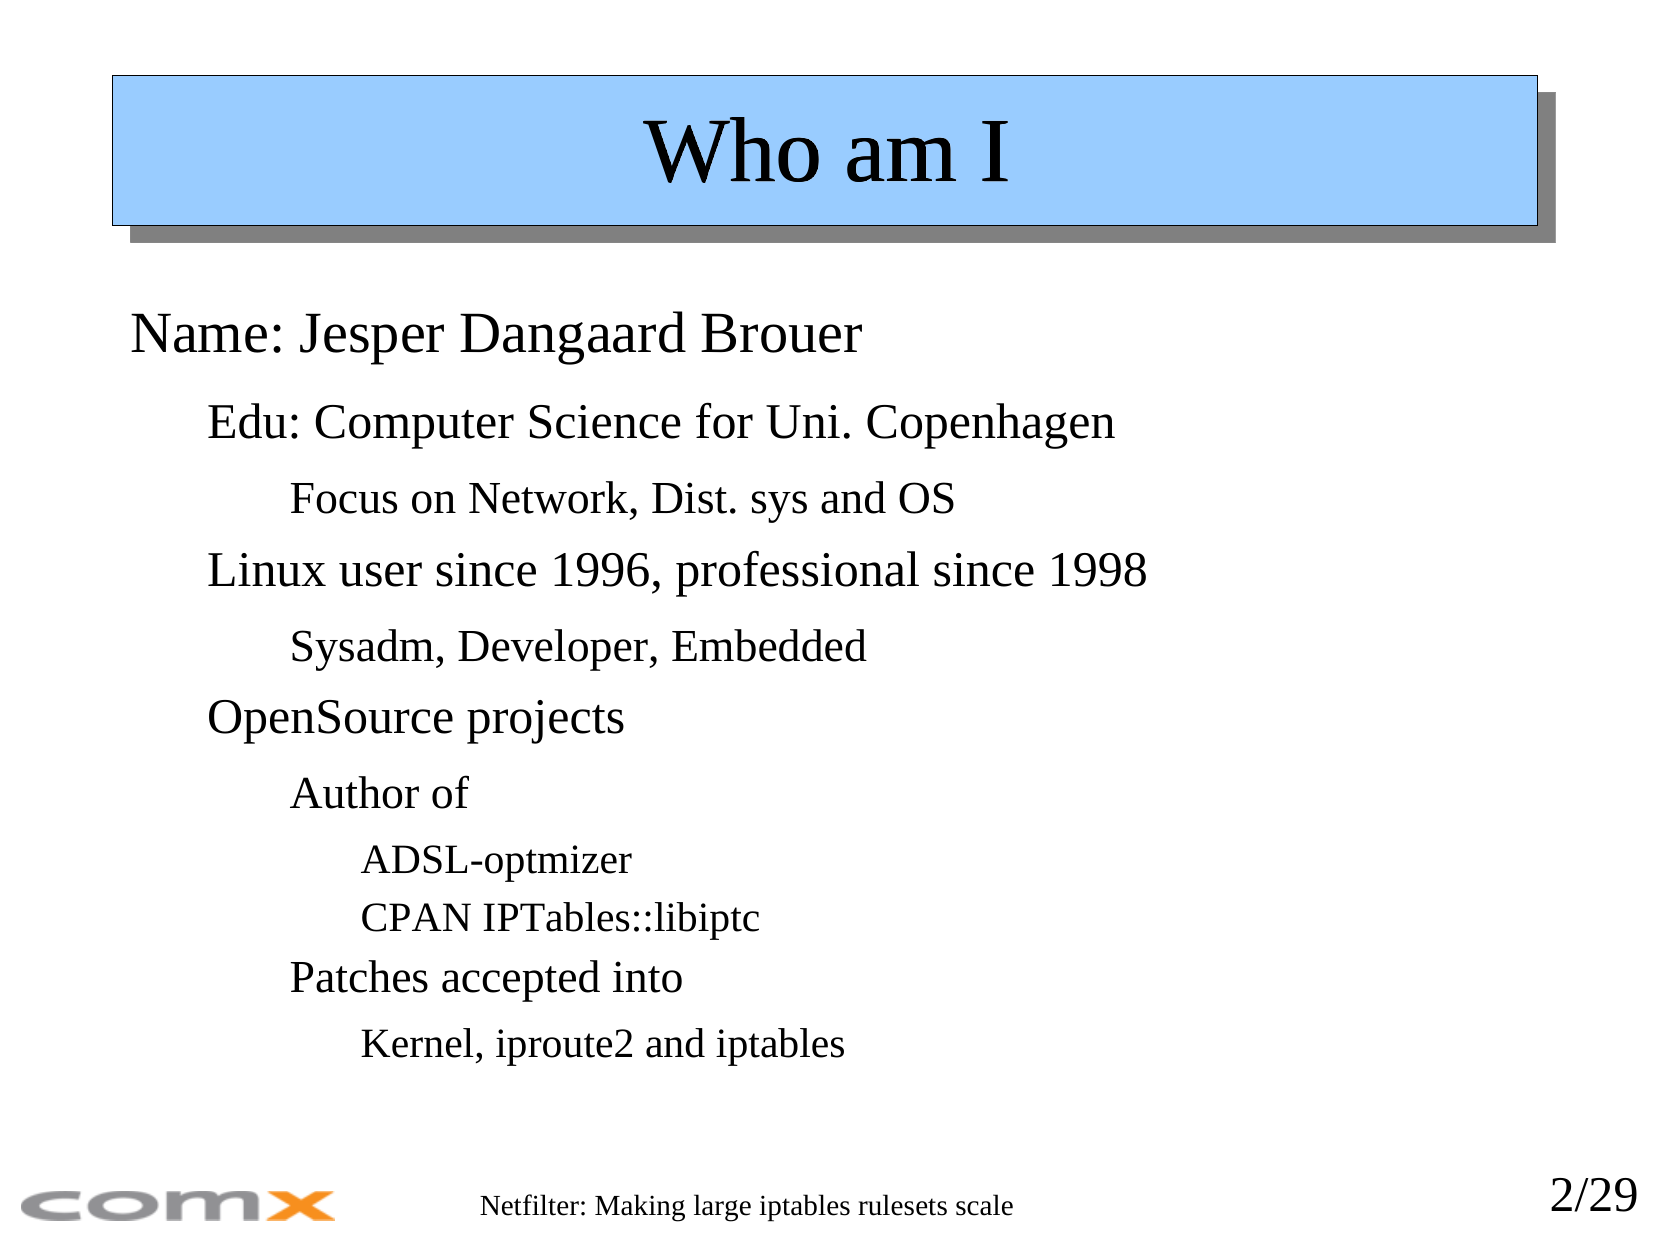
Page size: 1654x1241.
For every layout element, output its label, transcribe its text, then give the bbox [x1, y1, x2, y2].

picture [21, 1191, 335, 1221]
title Who am I [116, 90, 1538, 211]
list Name: Jesper Dangaard Brouer Edu: Computer Science for Uni. Copenhagen Focus on Network, Dist. sys and OS Linux user since 1996, professional since 1998 Sysadm, Developer, Embedded OpenSource projects Author of ADSL-optmizer CPAN IPTables::libiptc Patches accepted into Kernel, iproute2 and iptables [112, 300, 1538, 1096]
